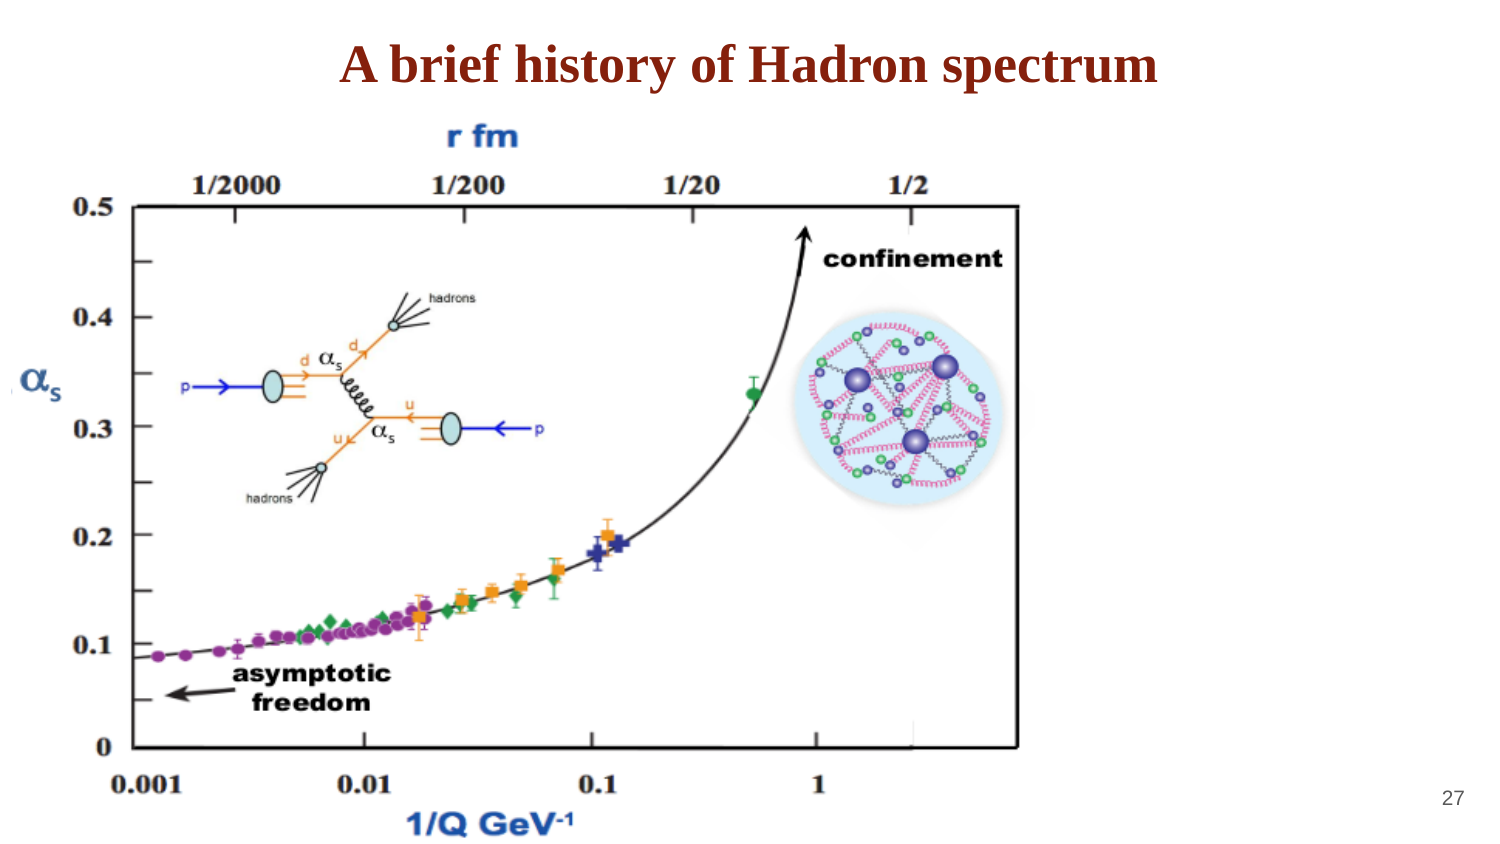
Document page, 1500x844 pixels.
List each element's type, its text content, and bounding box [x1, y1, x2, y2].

picture [11, 114, 1035, 844]
slide_number <number> [1389, 764, 1480, 830]
title A brief history of Hadron spectrum [51, 20, 1449, 109]
